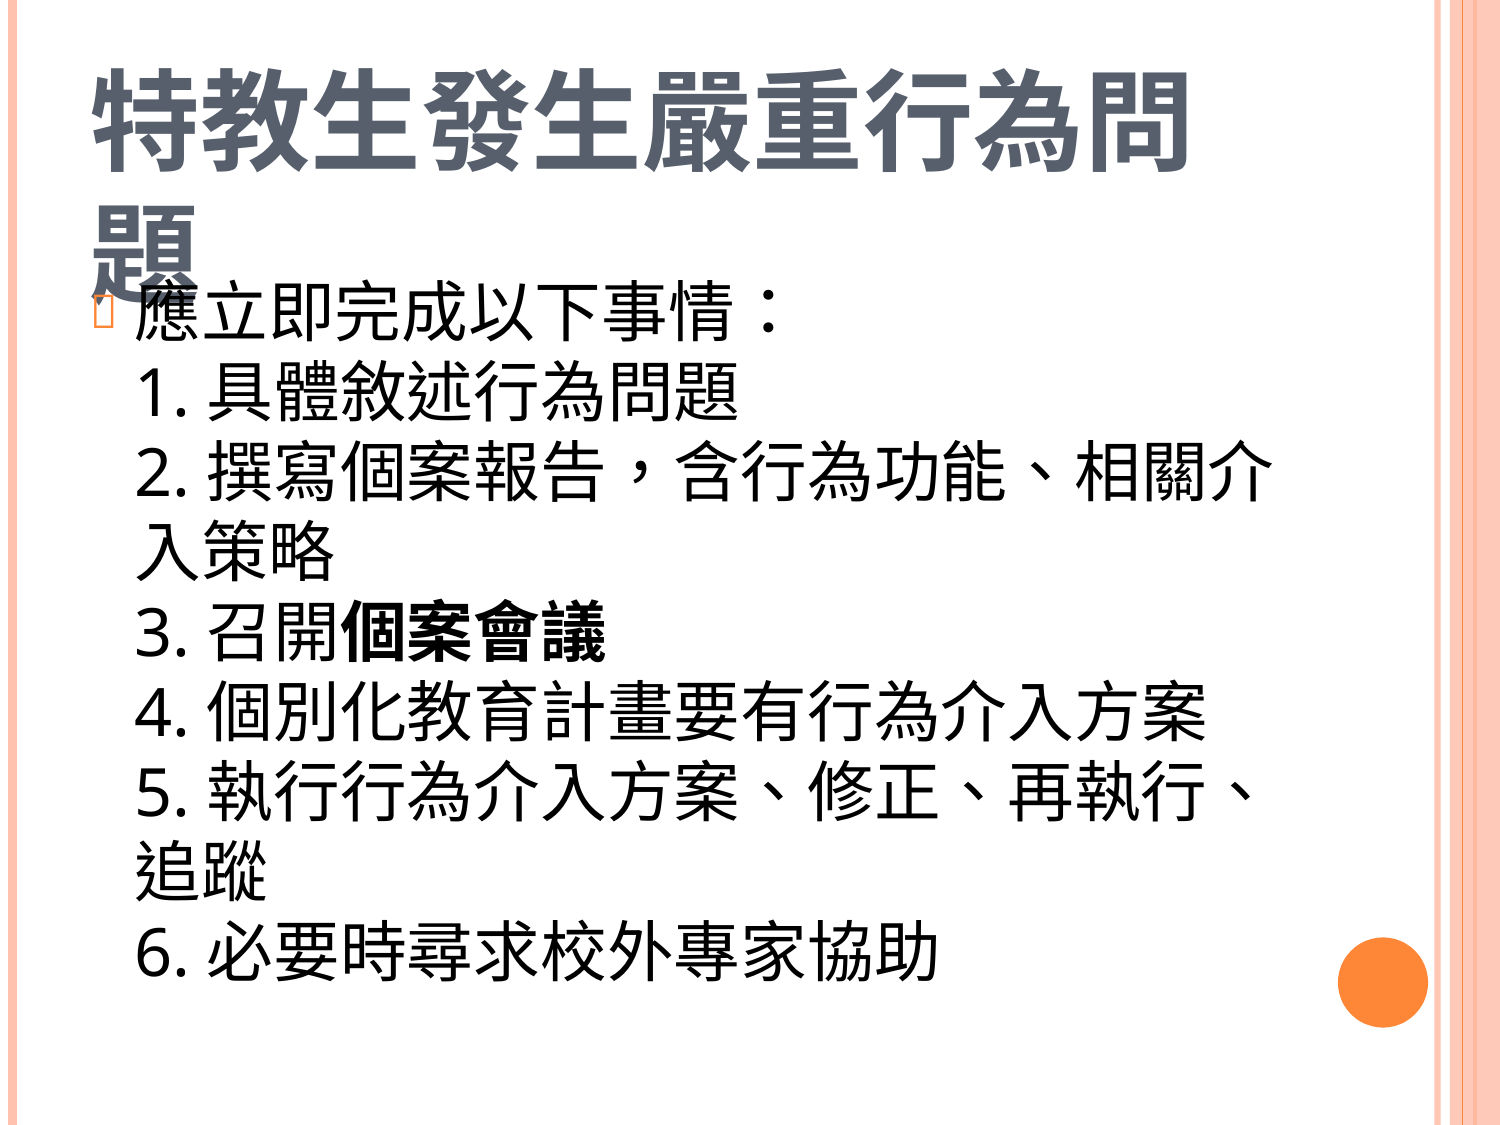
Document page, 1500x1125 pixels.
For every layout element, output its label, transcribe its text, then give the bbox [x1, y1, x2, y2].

title 特教生發生嚴重行為問題 [75, 45, 1300, 233]
list 應立即完成以下事情： 1.具體敘述行為問題 2.撰寫個案報告，含行為功能、相關介入策略 3.召開個案會議 4.個別化教育計畫要有行為介入方案 5.執行行為介入方案、修正、再執行、追蹤 6.必要時尋求校外專家協助 [75, 262, 1300, 1062]
